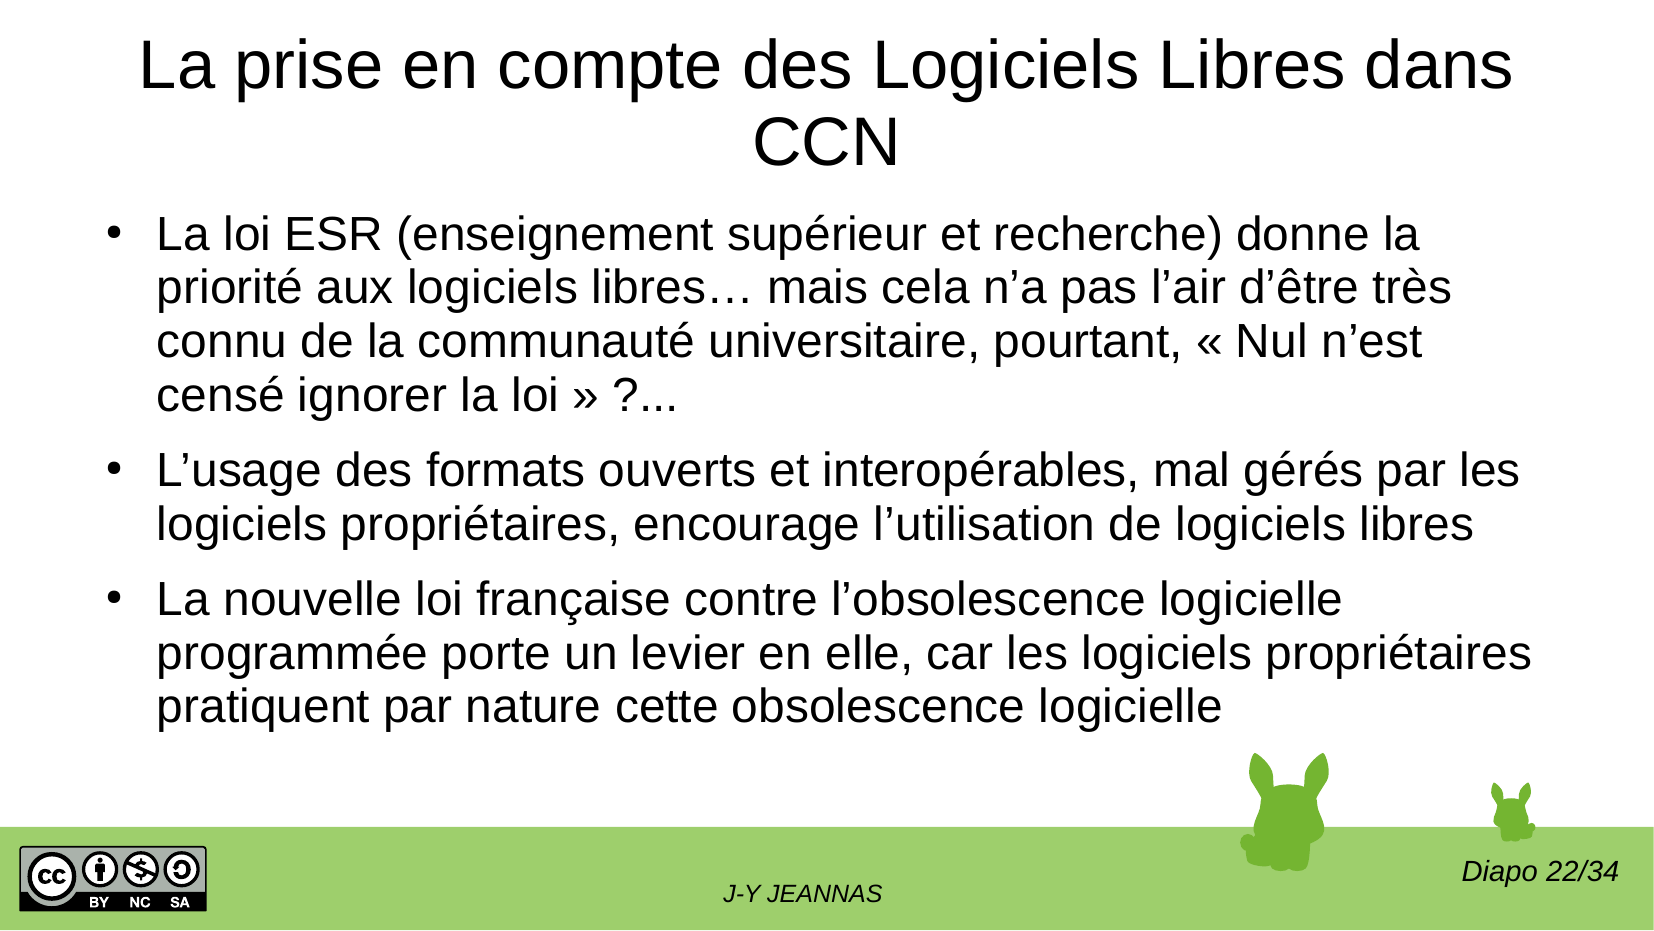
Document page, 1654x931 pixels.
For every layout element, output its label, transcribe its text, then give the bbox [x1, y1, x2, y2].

title La prise en compte des Logiciels Libres dans CCN [88, 26, 1565, 181]
list La loi ESR (enseignement supérieur et recherche) donne la priorité aux logiciels libres… mais cela n’a pas l’air d’être très connu de la communauté universitaire, pourtant, « Nul n’est censé ignorer la loi » ?... L’usage des formats ouverts et interopérables, mal gérés par les logiciels propriétaires, encourage l’utilisation de logiciels libres La nouvelle loi française contre l’obsolescence logicielle programmée porte un levier en elle, car les logiciels propriétaires pratiquent par nature cette obsolescence logicielle [88, 206, 1565, 739]
